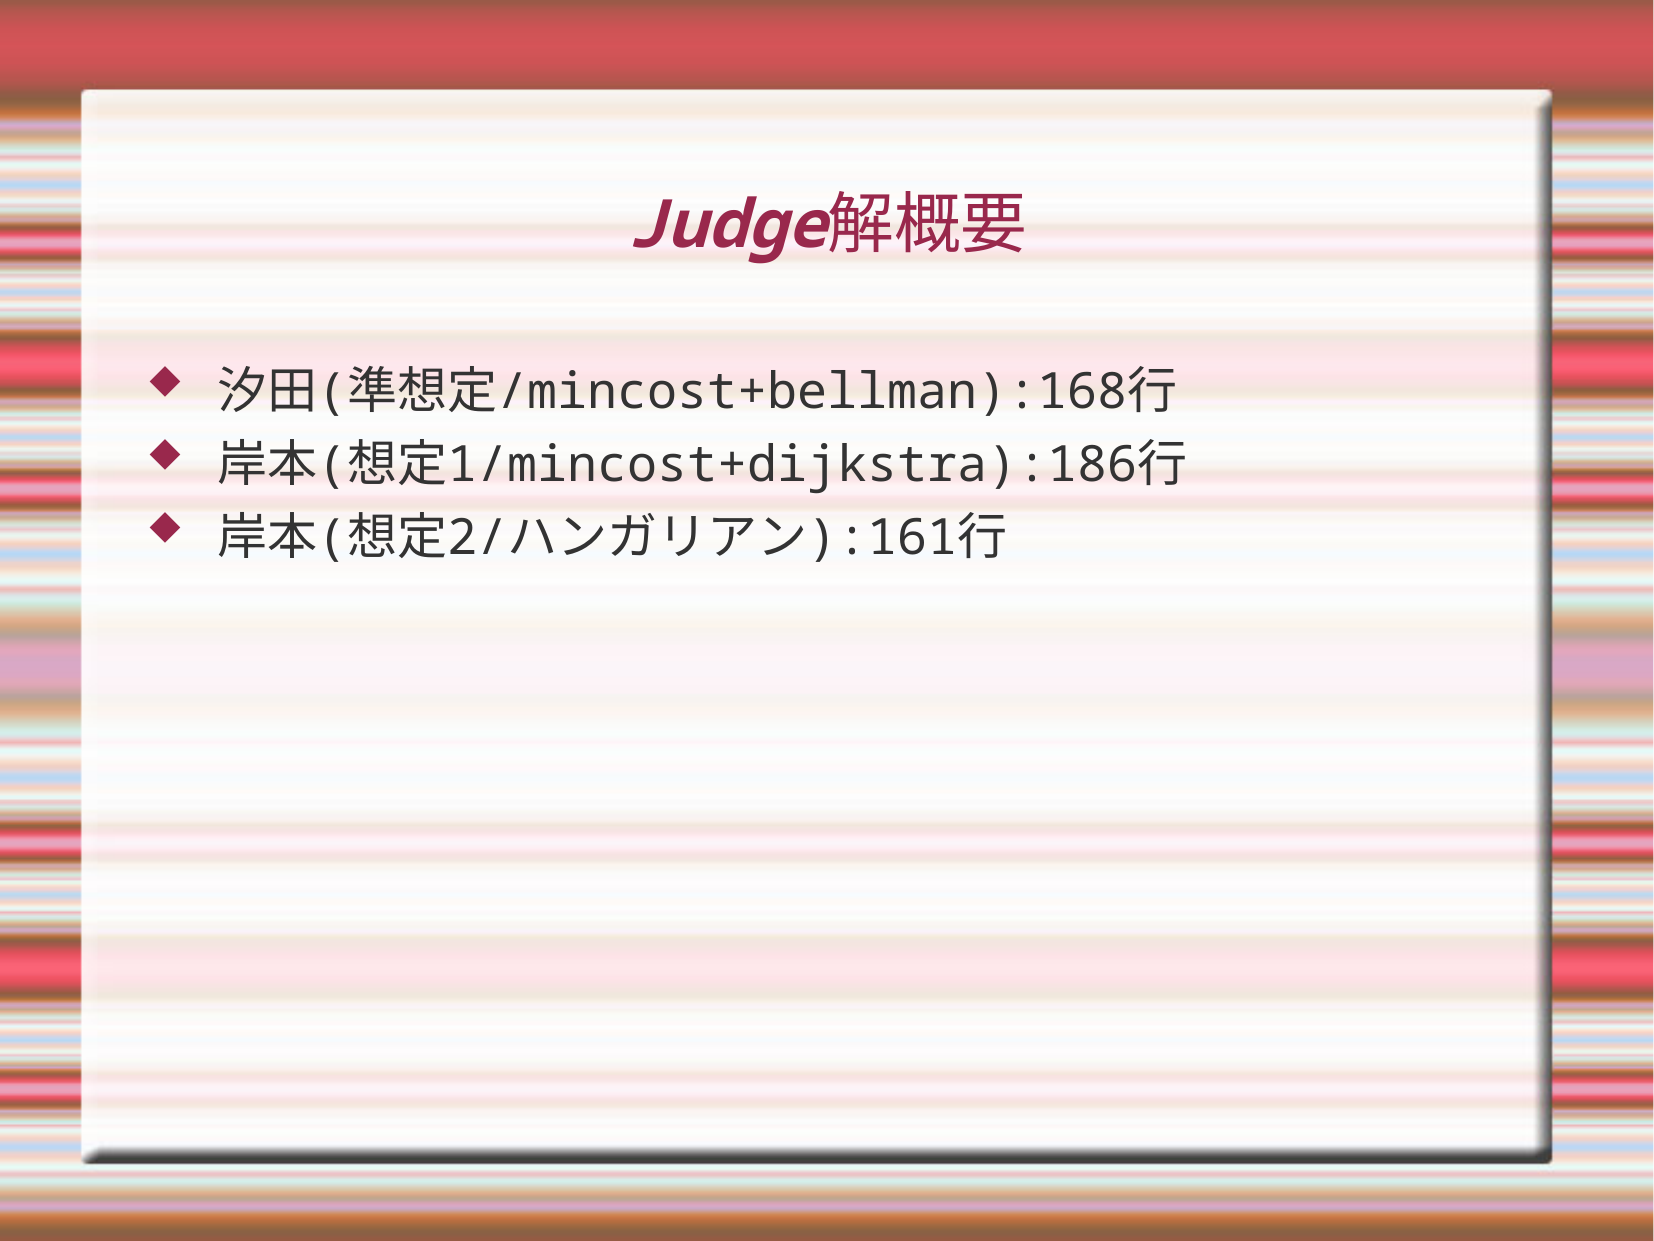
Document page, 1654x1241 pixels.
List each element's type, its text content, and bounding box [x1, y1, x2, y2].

title Judge解概要 [121, 114, 1534, 322]
list 汐田(準想定/mincost+bellman):168行 岸本(想定1/mincost+dijkstra):186行 岸本(想定2/ハンガリアン):161行 [134, 350, 1516, 1132]
picture [0, 0, 1654, 1241]
